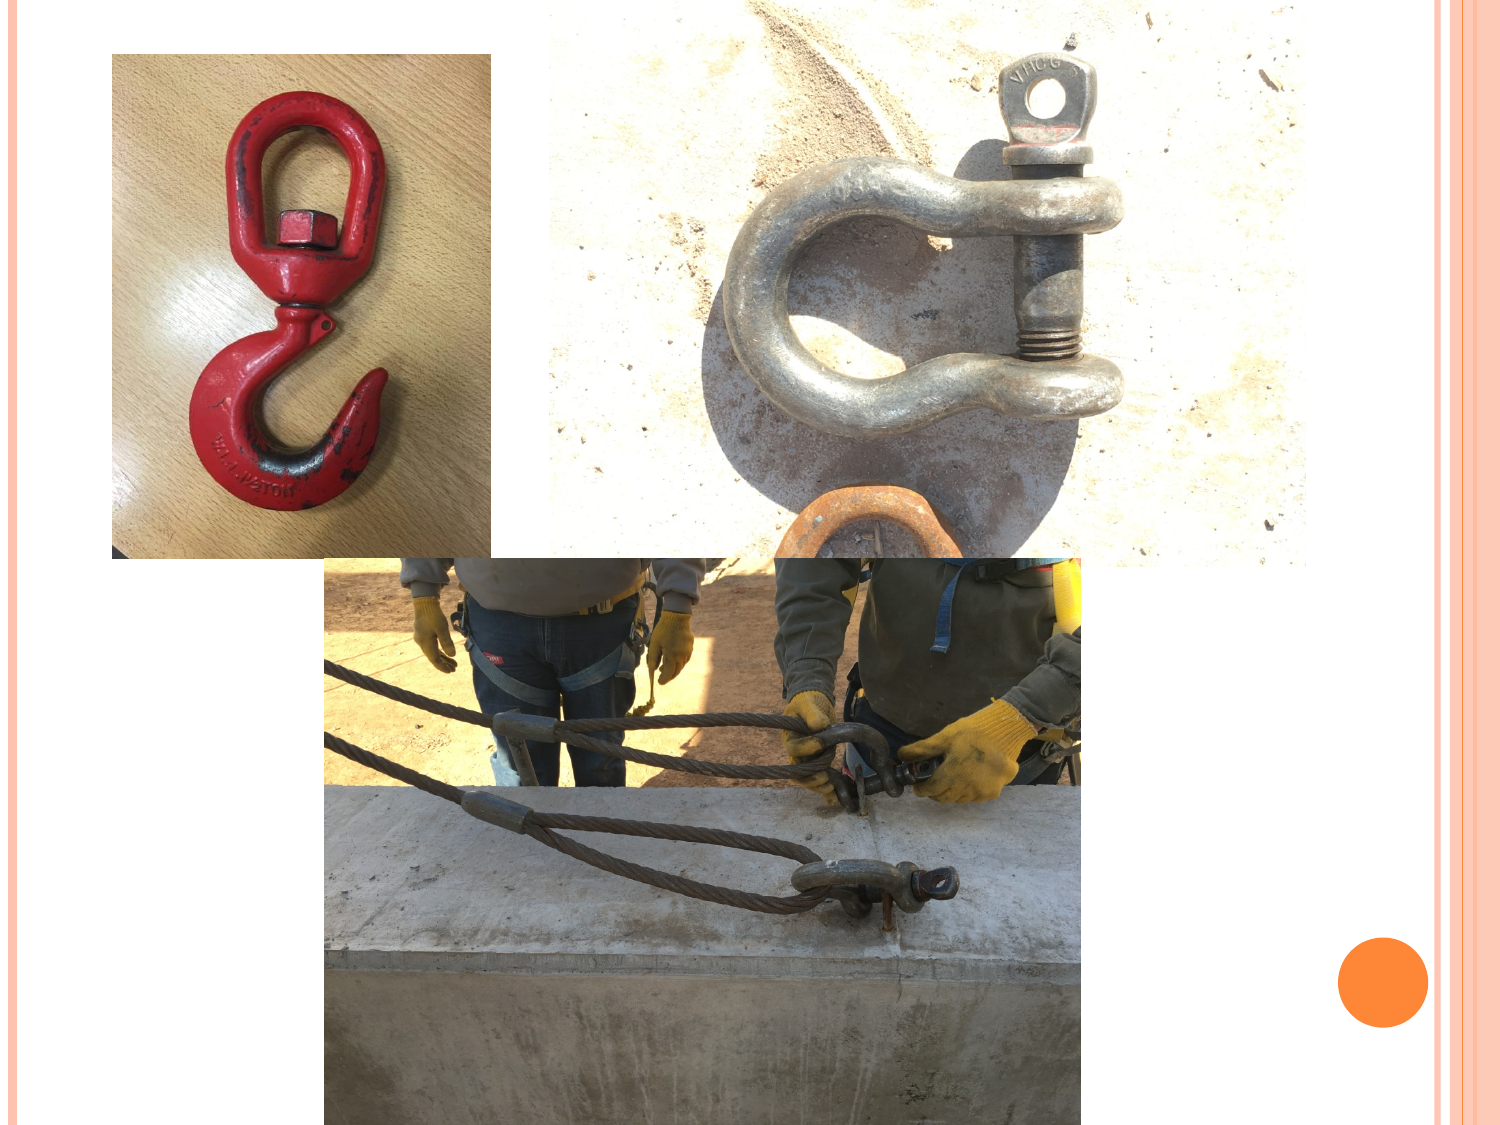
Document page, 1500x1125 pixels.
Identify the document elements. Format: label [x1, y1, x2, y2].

picture [112, 0, 1306, 1125]
